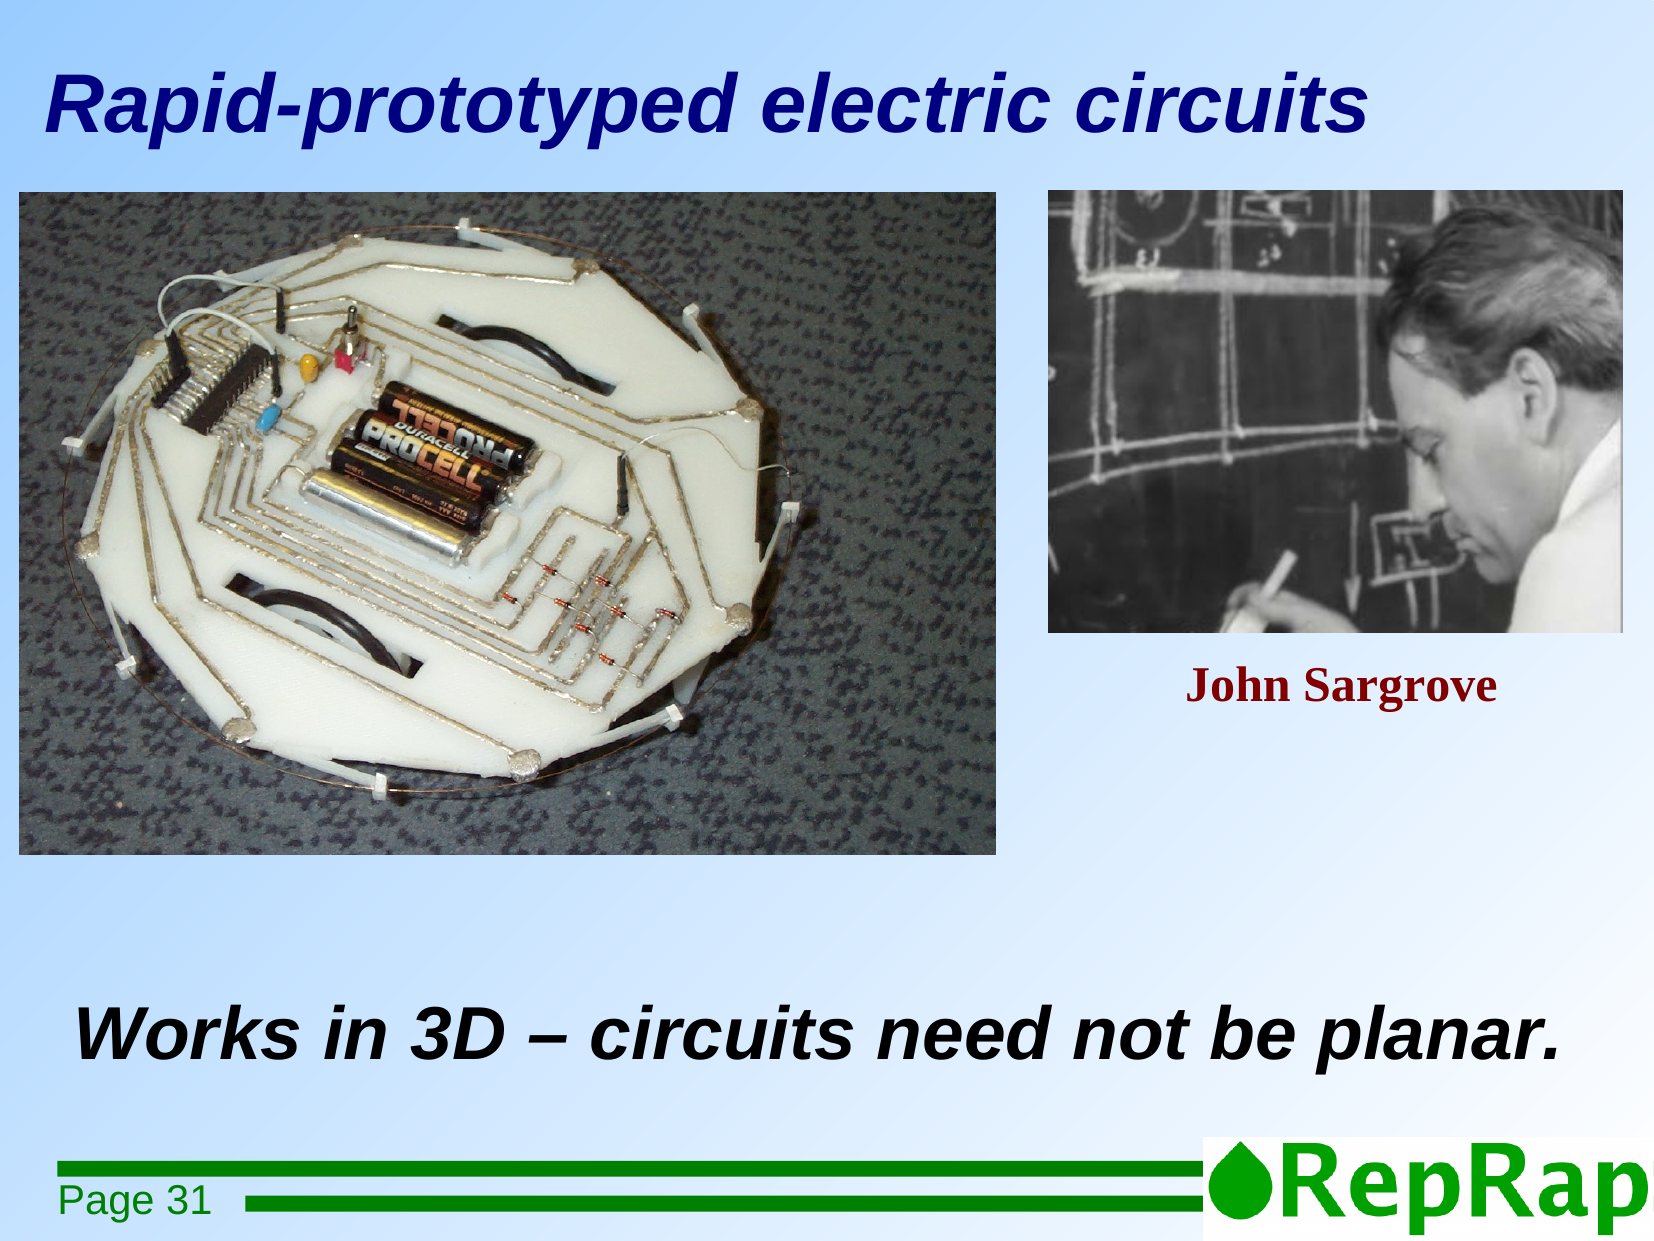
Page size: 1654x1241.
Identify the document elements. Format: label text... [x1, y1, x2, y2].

picture [1048, 190, 1623, 633]
text_box Works in 3D – circuits need not be planar. [73, 991, 1614, 1076]
picture [19, 192, 996, 855]
picture [1203, 1137, 1654, 1241]
title Rapid-prototyped electric circuits [44, 0, 1574, 208]
text_box John Sargrove [1185, 656, 1608, 742]
